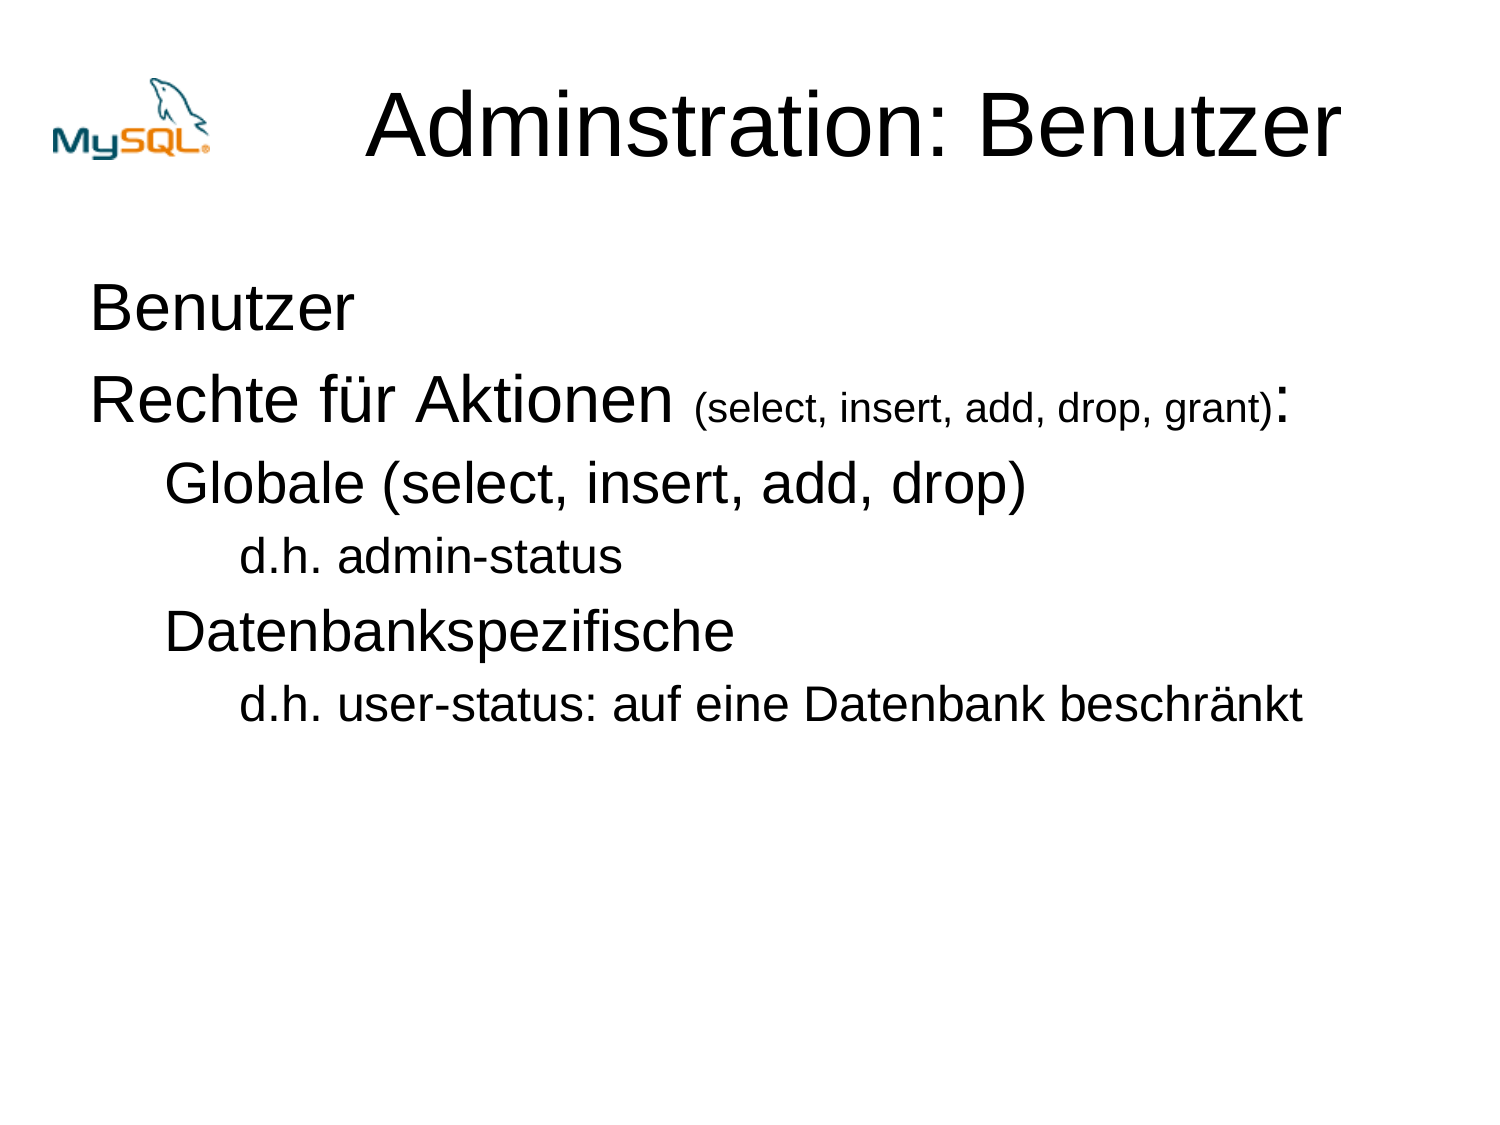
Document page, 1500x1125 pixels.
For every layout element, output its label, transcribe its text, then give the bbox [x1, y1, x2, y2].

list Benutzer Rechte für Aktionen (select, insert, add, drop, grant): Globale (select, insert, add, drop) d.h. admin-status Datenbankspezifische d.h. user-status: auf eine Datenbank beschränkt [75, 262, 1426, 1006]
picture [53, 78, 210, 160]
title Adminstration: Benutzer [242, 30, 1469, 219]
